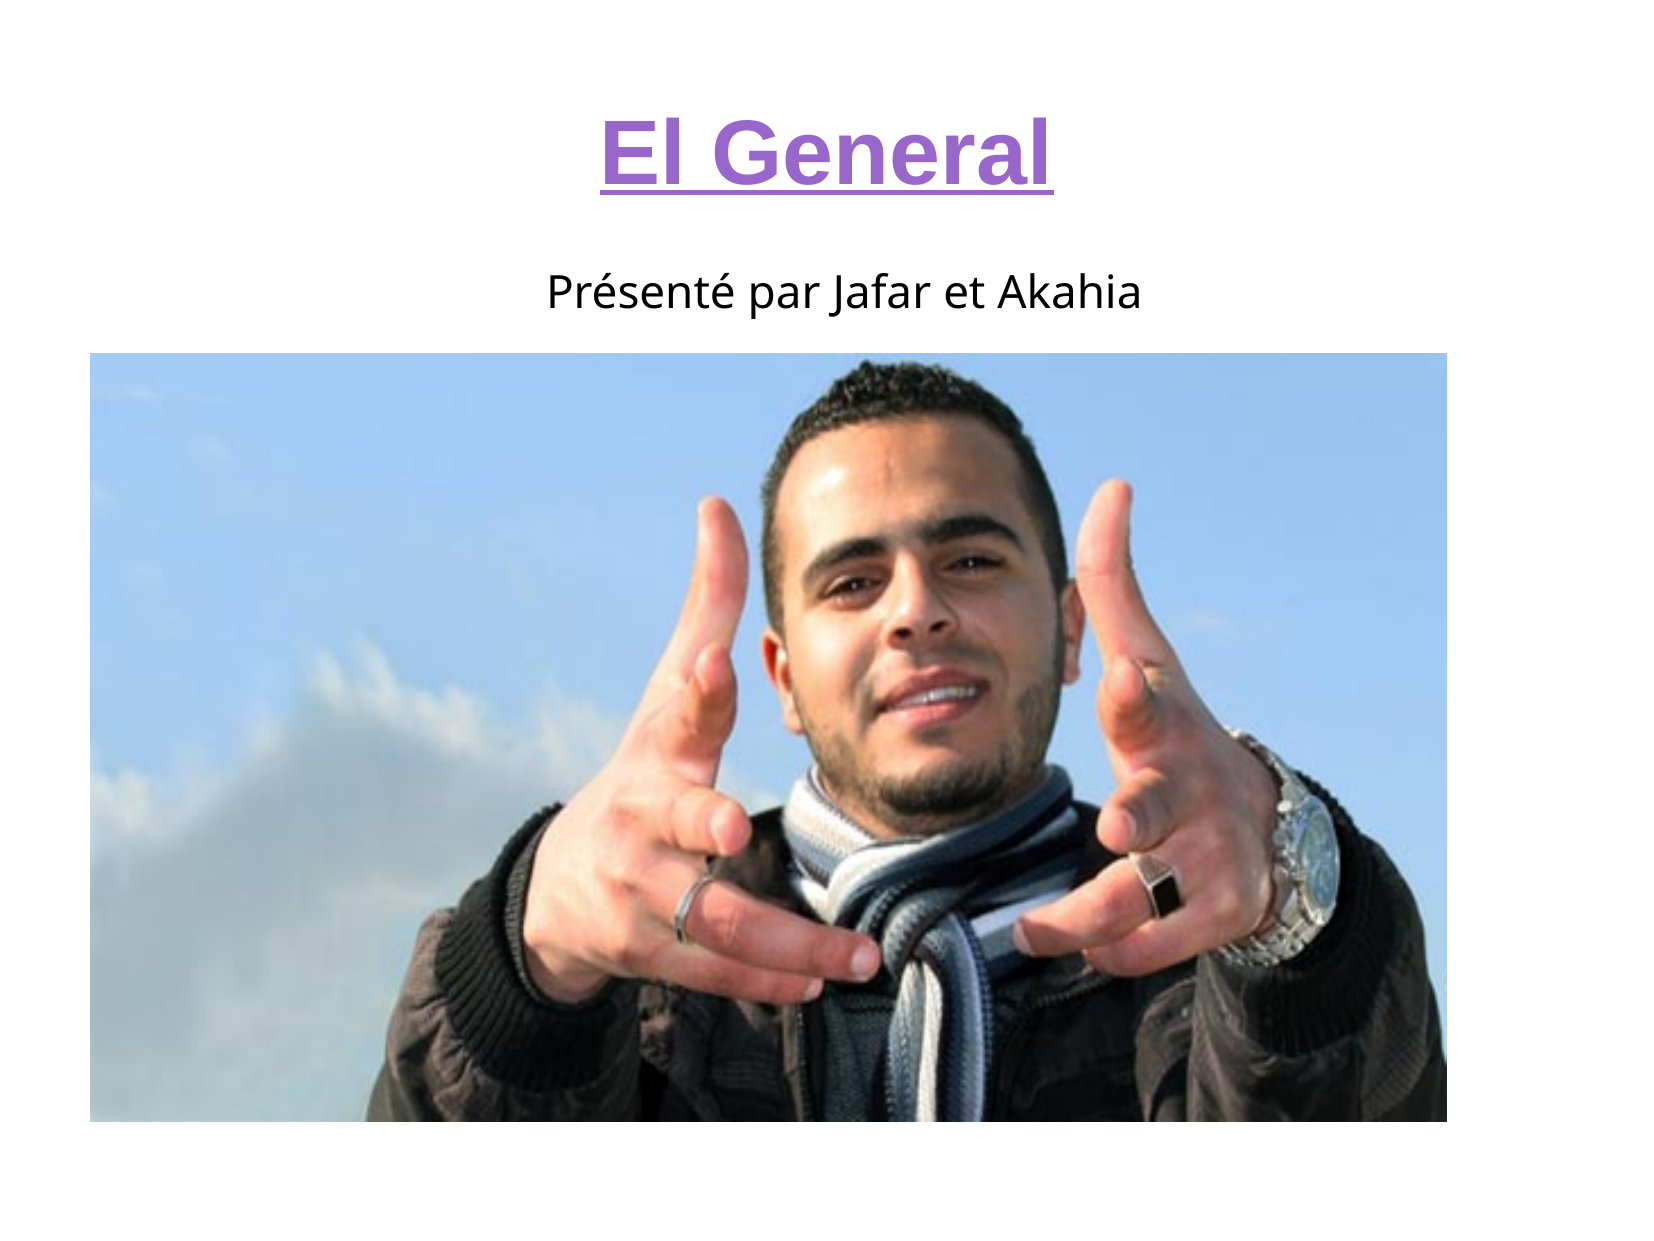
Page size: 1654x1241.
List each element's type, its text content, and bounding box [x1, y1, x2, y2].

title El General [82, 49, 1571, 257]
text_box Présenté par Jafar et Akahia [318, 251, 1371, 315]
picture [90, 353, 1447, 1123]
